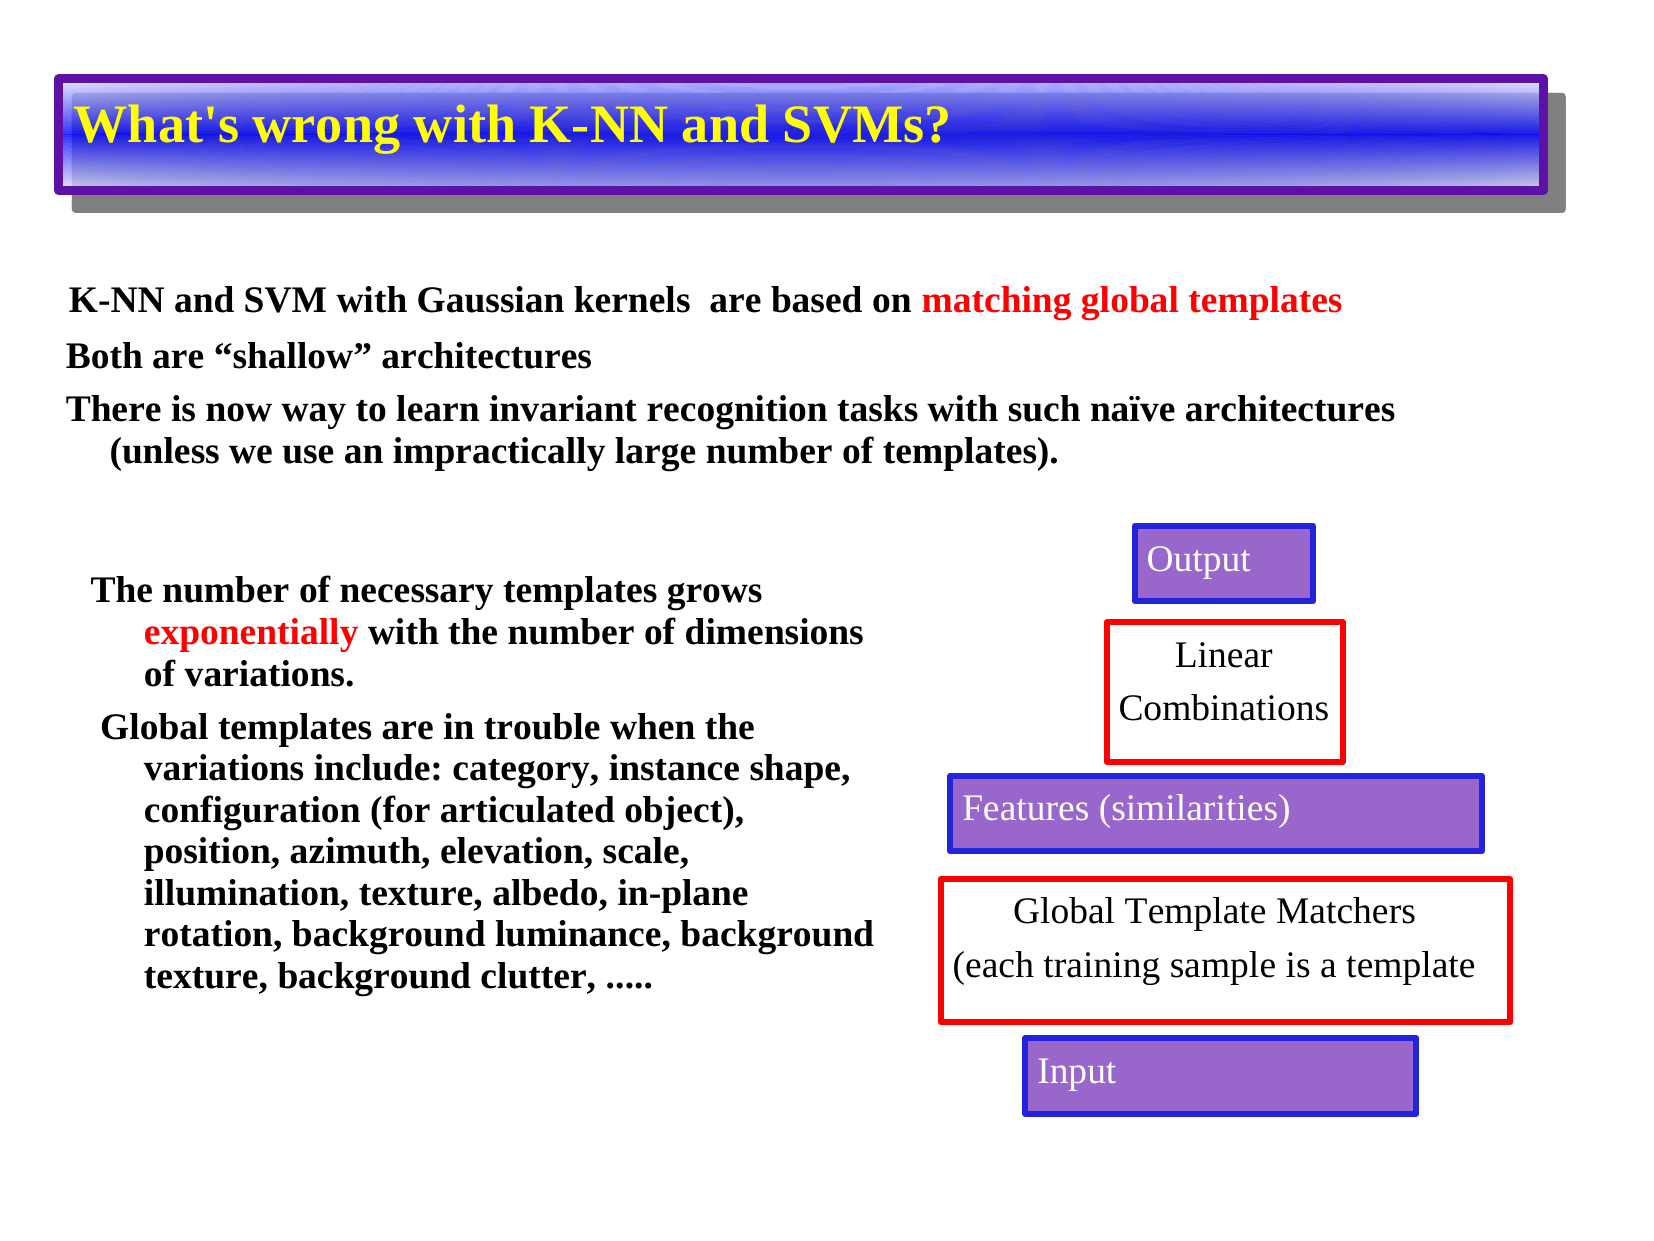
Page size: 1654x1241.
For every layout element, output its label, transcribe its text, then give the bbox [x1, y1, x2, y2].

text_box Output [1134, 525, 1313, 602]
text_box The number of necessary templates grows exponentially with the number of dimensions of variations. Global templates are in trouble when the variations include: category, instance shape, configuration (for articulated object), position, azimuth, elevation, scale, illumination, texture, albedo, in-plane rotation, background luminance, background texture, background clutter, ..... [90, 569, 875, 1162]
text_box Input [1025, 1038, 1417, 1114]
text_box K-NN and SVM with Gaussian kernels are based on matching global templates Both are “shallow” architectures There is now way to learn invariant recognition tasks with such naïve architectures (unless we use an impractically large number of templates). [56, 267, 1501, 531]
text_box Global Template Matchers (each training sample is a template [940, 878, 1510, 1023]
text_box What's wrong with K-NN and SVMs? [58, 78, 1544, 191]
text_box Linear Combinations [1106, 622, 1343, 762]
text_box Features (similarities) [950, 775, 1482, 852]
